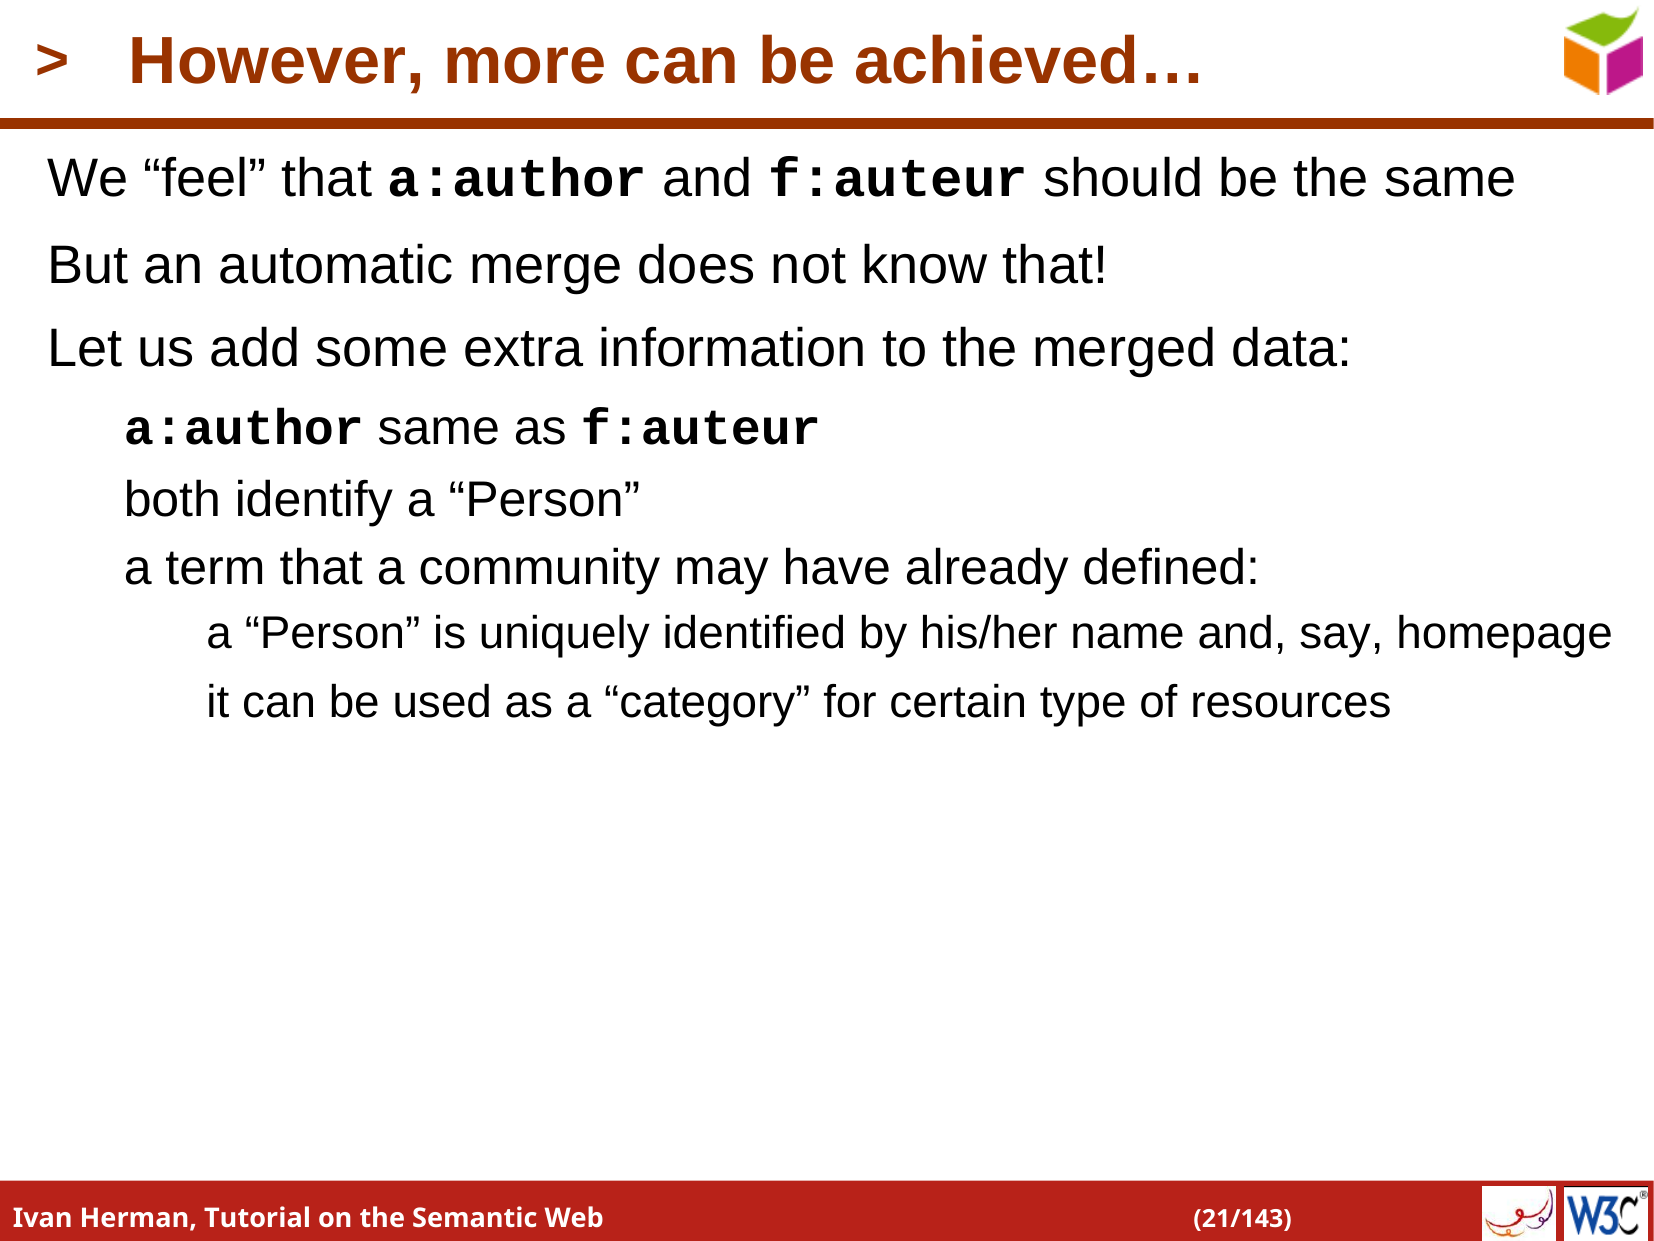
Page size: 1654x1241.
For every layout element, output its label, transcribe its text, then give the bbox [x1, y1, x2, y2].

picture [1564, 5, 1643, 95]
picture [1482, 1186, 1556, 1241]
list We “feel” that a:author and f:auteur should be the same But an automatic merge does not know that! Let us add some extra information to the merged data: a:author same as f:auteur both identify a “Person” a term that a community may have already defined: a “Person” is uniquely identified by his/her name and, say, homepage it can be used as a “category” for certain type of resources [29, 147, 1624, 1119]
title However, more can be achieved… [93, 0, 1493, 119]
picture [1564, 1186, 1648, 1241]
